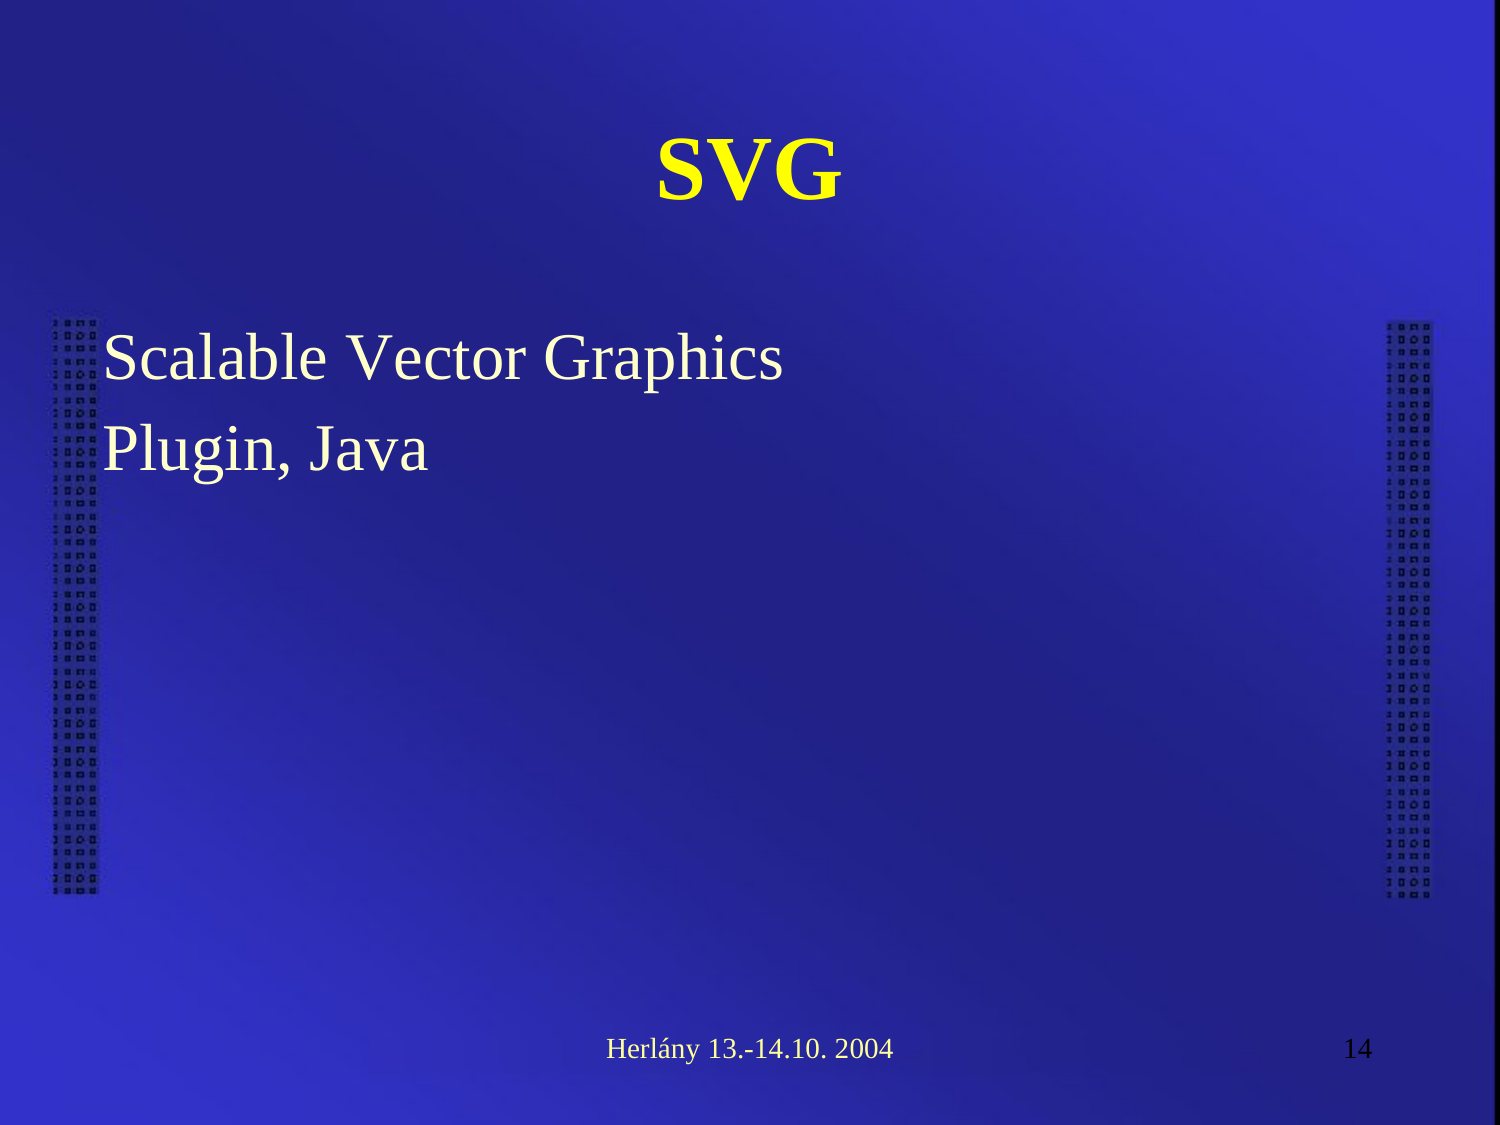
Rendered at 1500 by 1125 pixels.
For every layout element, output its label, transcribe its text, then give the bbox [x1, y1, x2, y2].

text_box Herlány 13.-14.10. 2004 [512, 1024, 988, 1073]
text_box <číslo> [1074, 1024, 1388, 1073]
title SVG [112, 74, 1388, 263]
picture [0, 0, 1500, 1125]
list Scalable Vector Graphics Plugin, Java [87, 312, 1388, 988]
